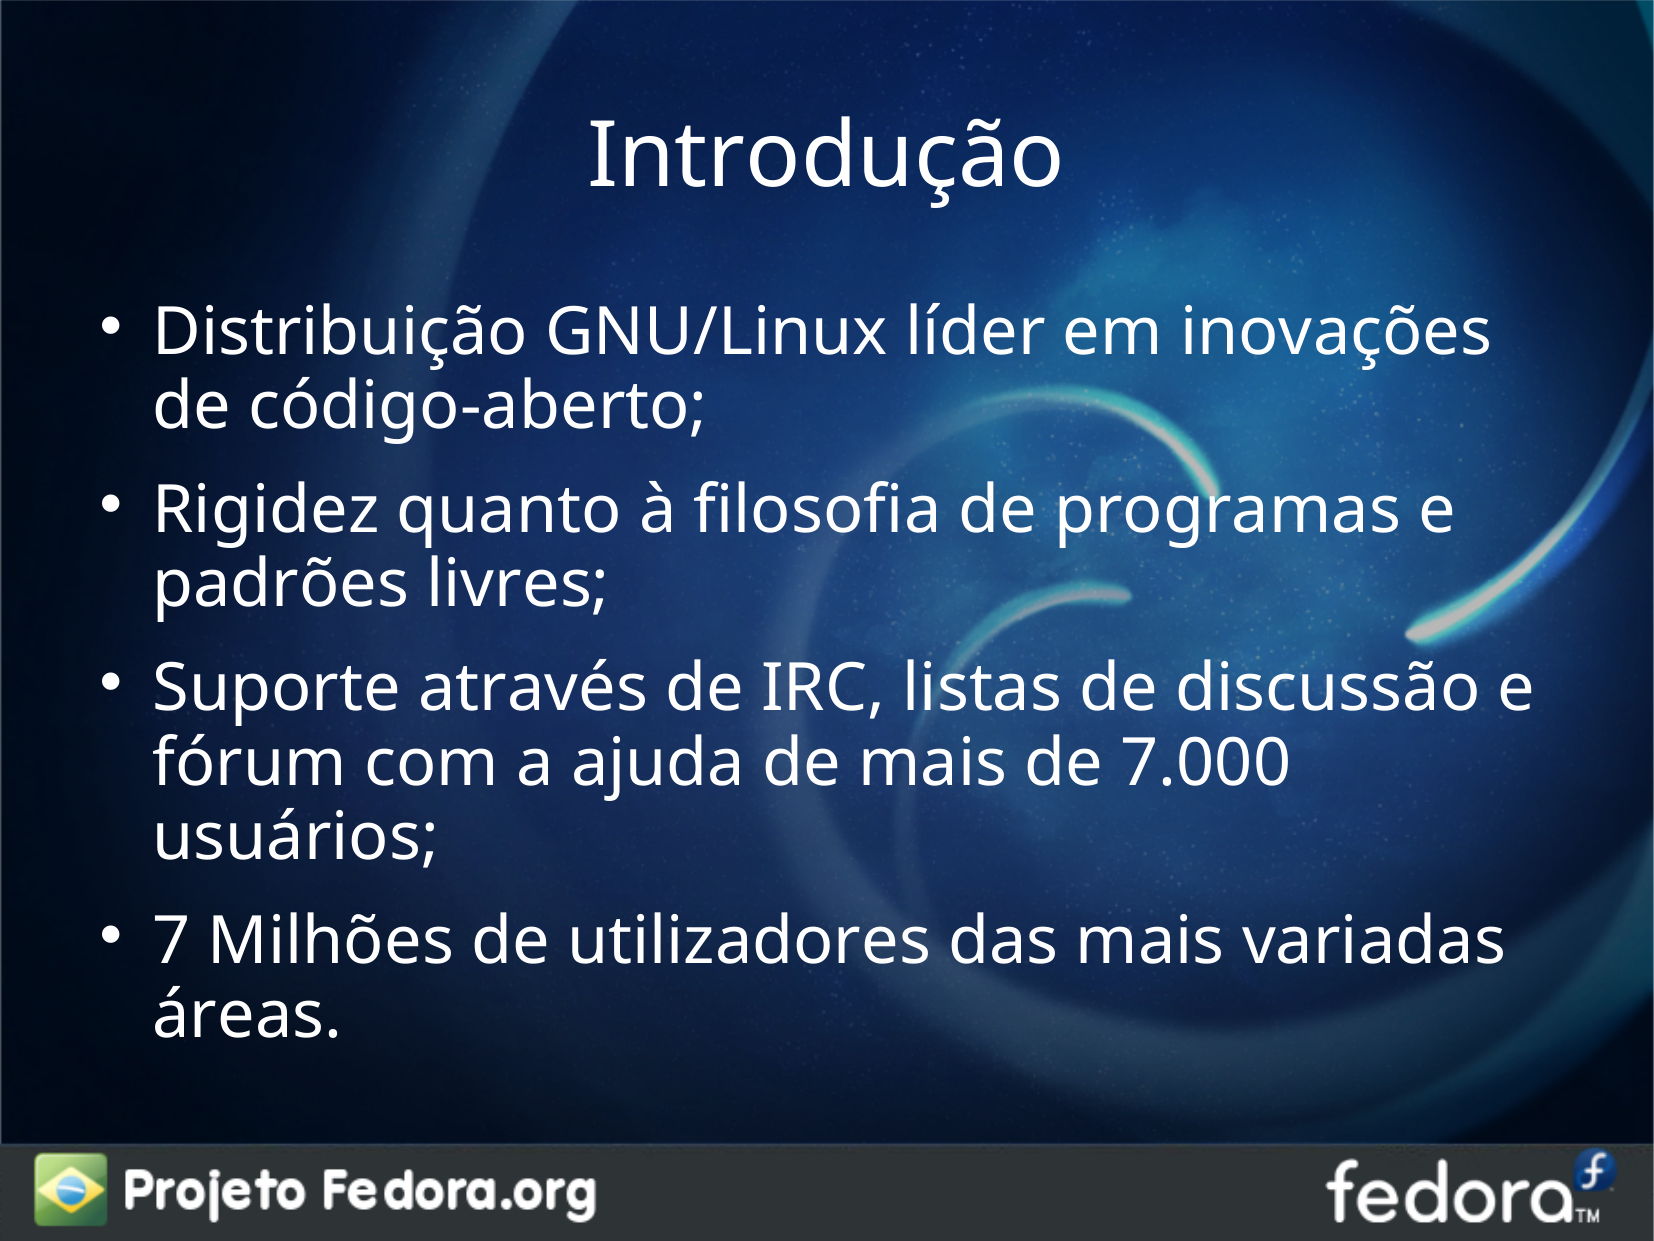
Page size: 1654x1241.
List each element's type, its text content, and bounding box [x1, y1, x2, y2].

title Introdução [82, 49, 1571, 257]
list Distribuição GNU/Linux líder em inovações de código-aberto; Rigidez quanto à filosofia de programas e padrões livres; Suporte através de IRC, listas de discussão e fórum com a ajuda de mais de 7.000 usuários; 7 Milhões de utilizadores das mais variadas áreas. [82, 290, 1571, 1109]
picture [0, 0, 1654, 1241]
